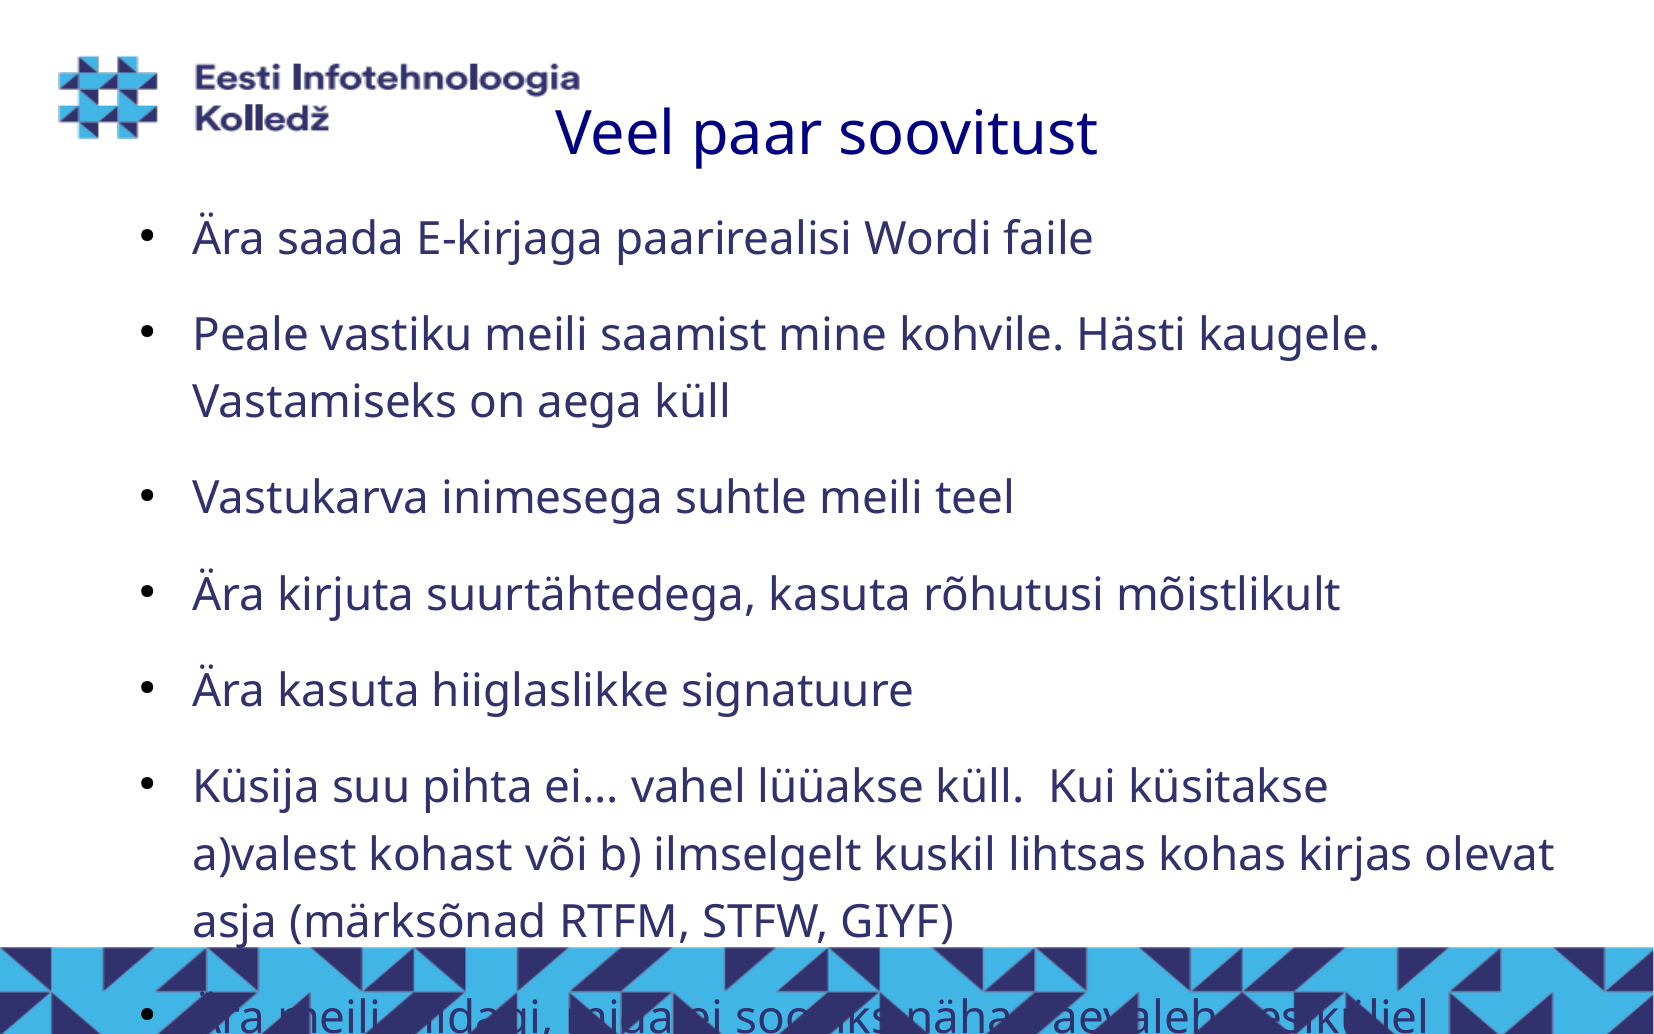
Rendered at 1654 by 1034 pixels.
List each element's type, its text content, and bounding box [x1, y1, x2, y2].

title Veel paar soovitust [121, 42, 1533, 204]
list Ära saada E-kirjaga paarirealisi Wordi faile Peale vastiku meili saamist mine kohvile. Hästi kaugele. Vastamiseks on aega küll Vastukarva inimesega suhtle meili teel Ära kirjuta suurtähtedega, kasuta rõhutusi mõistlikult Ära kasuta hiiglaslikke signatuure Küsija suu pihta ei... vahel lüüakse küll. Kui küsitakse a)valest kohast või b) ilmselgelt kuskil lihtsas kohas kirjas olevat asja (märksõnad RTFM, STFW, GIYF) Ära meili midagi, mida ei sooviks näha Päevalehe esiküljel [121, 204, 1638, 1034]
